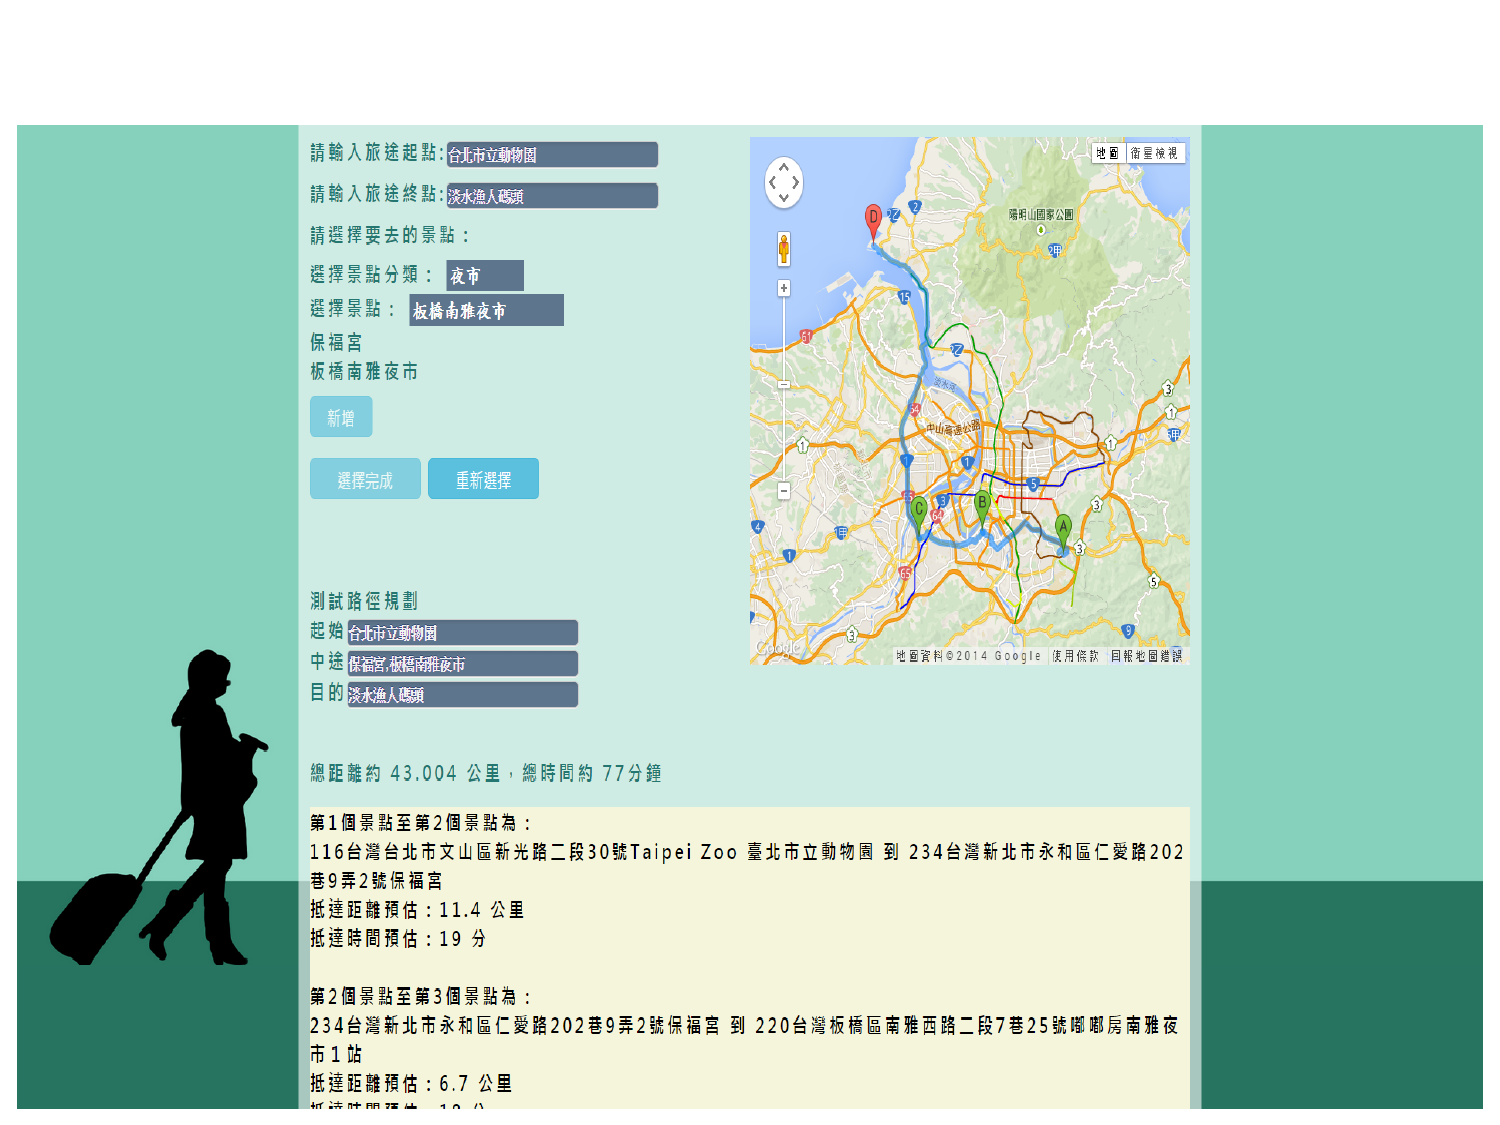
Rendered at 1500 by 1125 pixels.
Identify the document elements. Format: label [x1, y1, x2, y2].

picture [17, 125, 1483, 1109]
